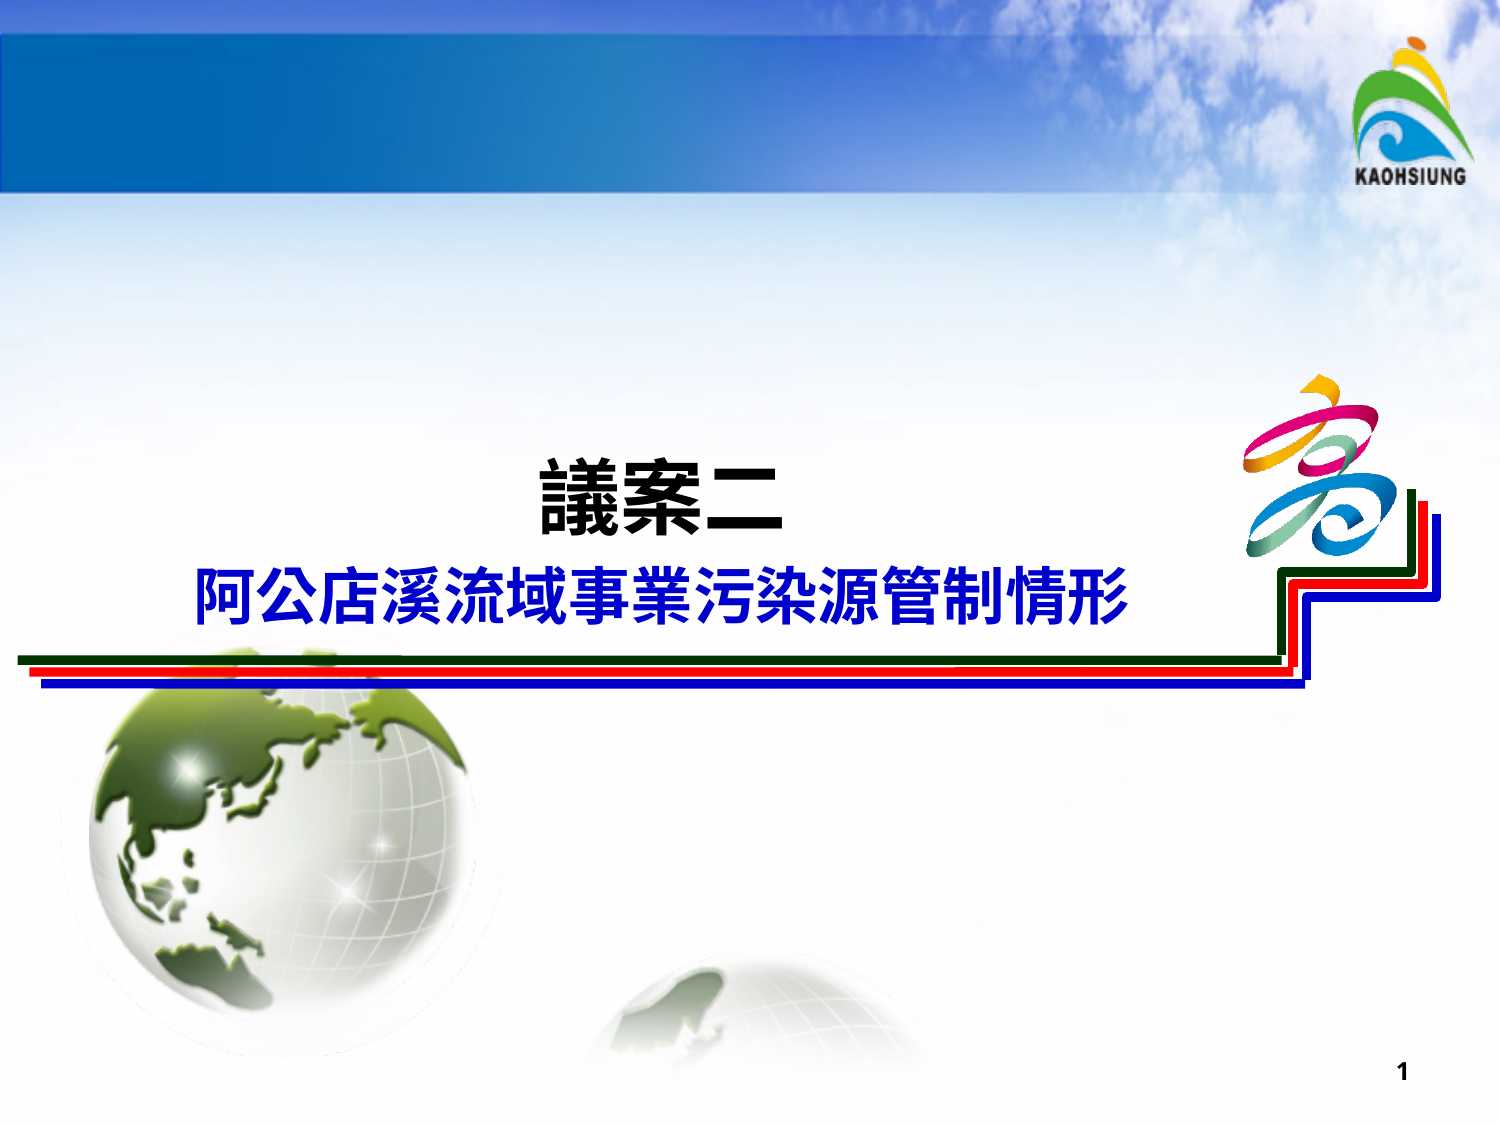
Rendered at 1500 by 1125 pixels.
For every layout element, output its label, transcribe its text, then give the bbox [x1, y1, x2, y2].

picture [0, 0, 1500, 1125]
slide_number <編號> [1074, 1042, 1425, 1103]
text_box 議案二 阿公店溪流域事業污染源管制情形 [61, 437, 1263, 640]
